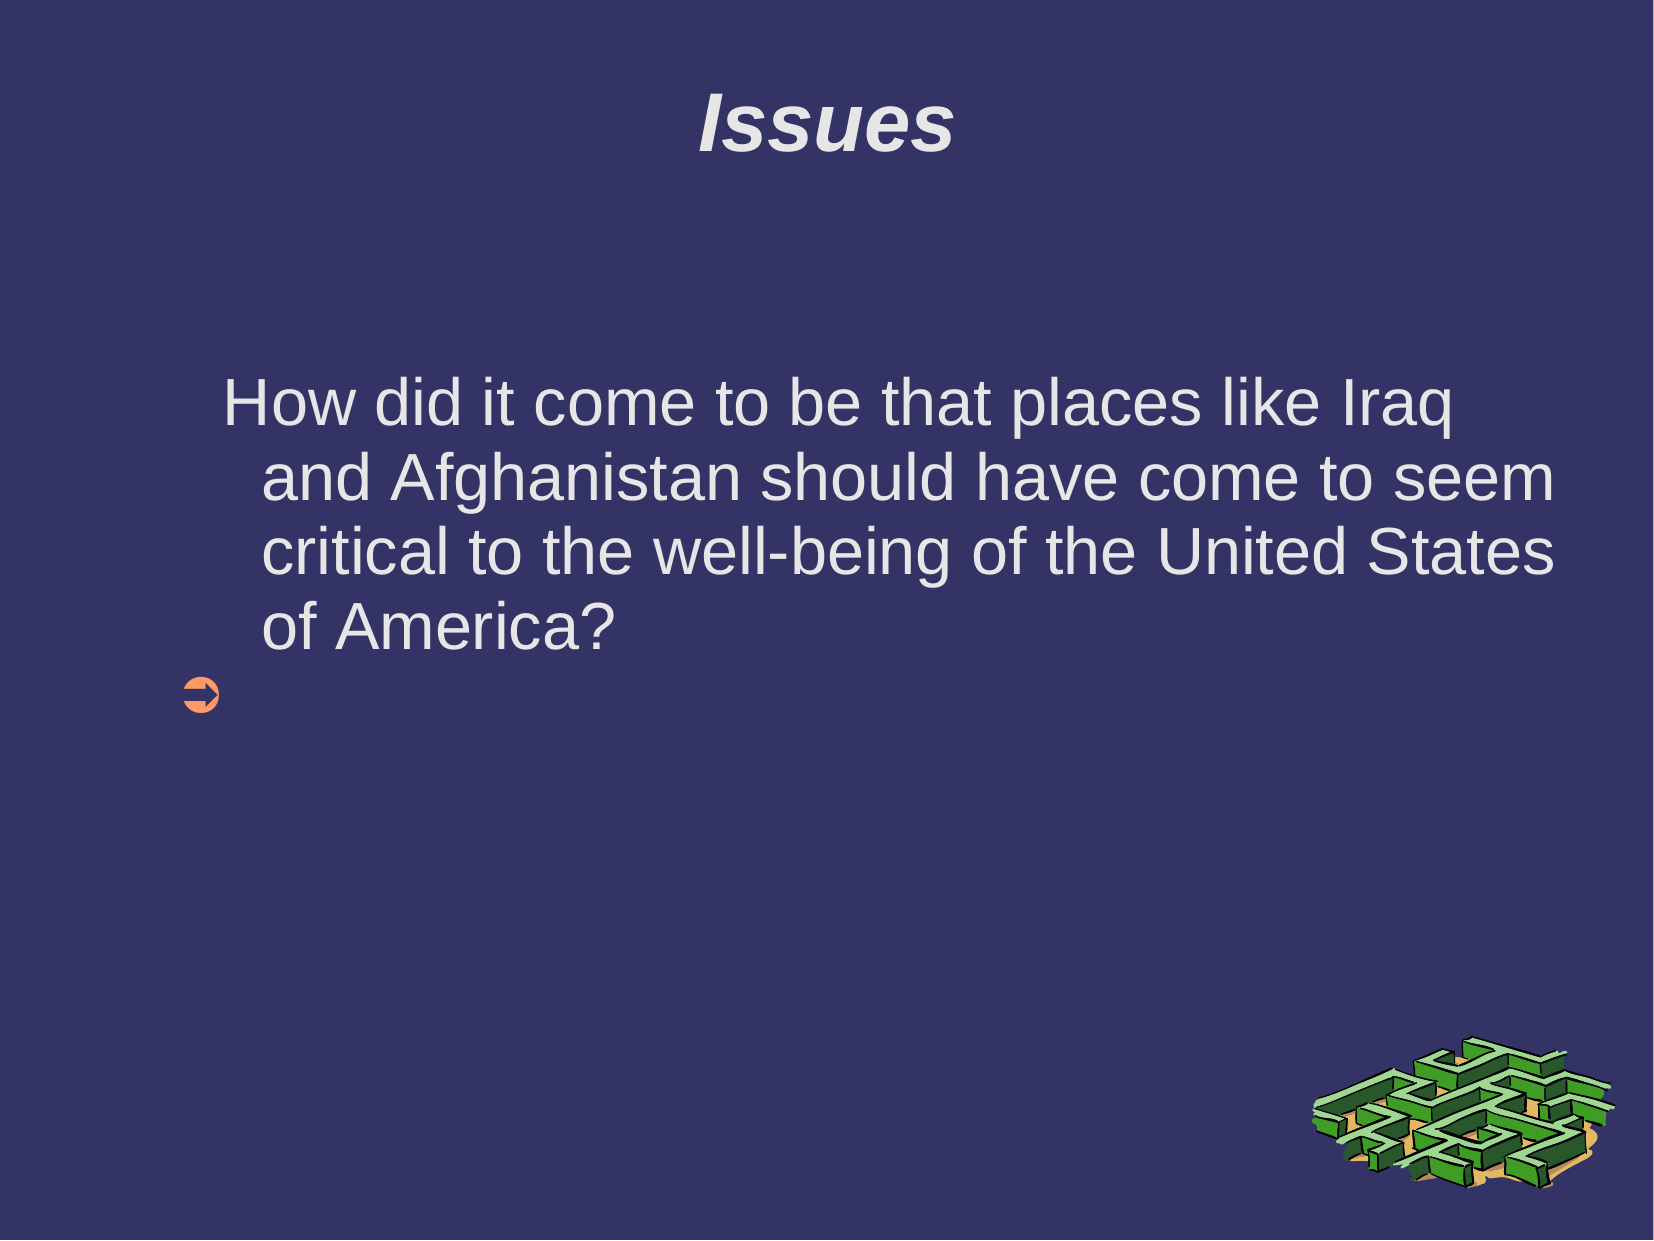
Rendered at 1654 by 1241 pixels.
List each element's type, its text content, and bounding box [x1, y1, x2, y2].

list How did it come to be that places like Iraq and Afghanistan should have come to seem critical to the well-being of the United States of America? [178, 364, 1570, 1132]
title Issues [121, 26, 1534, 219]
